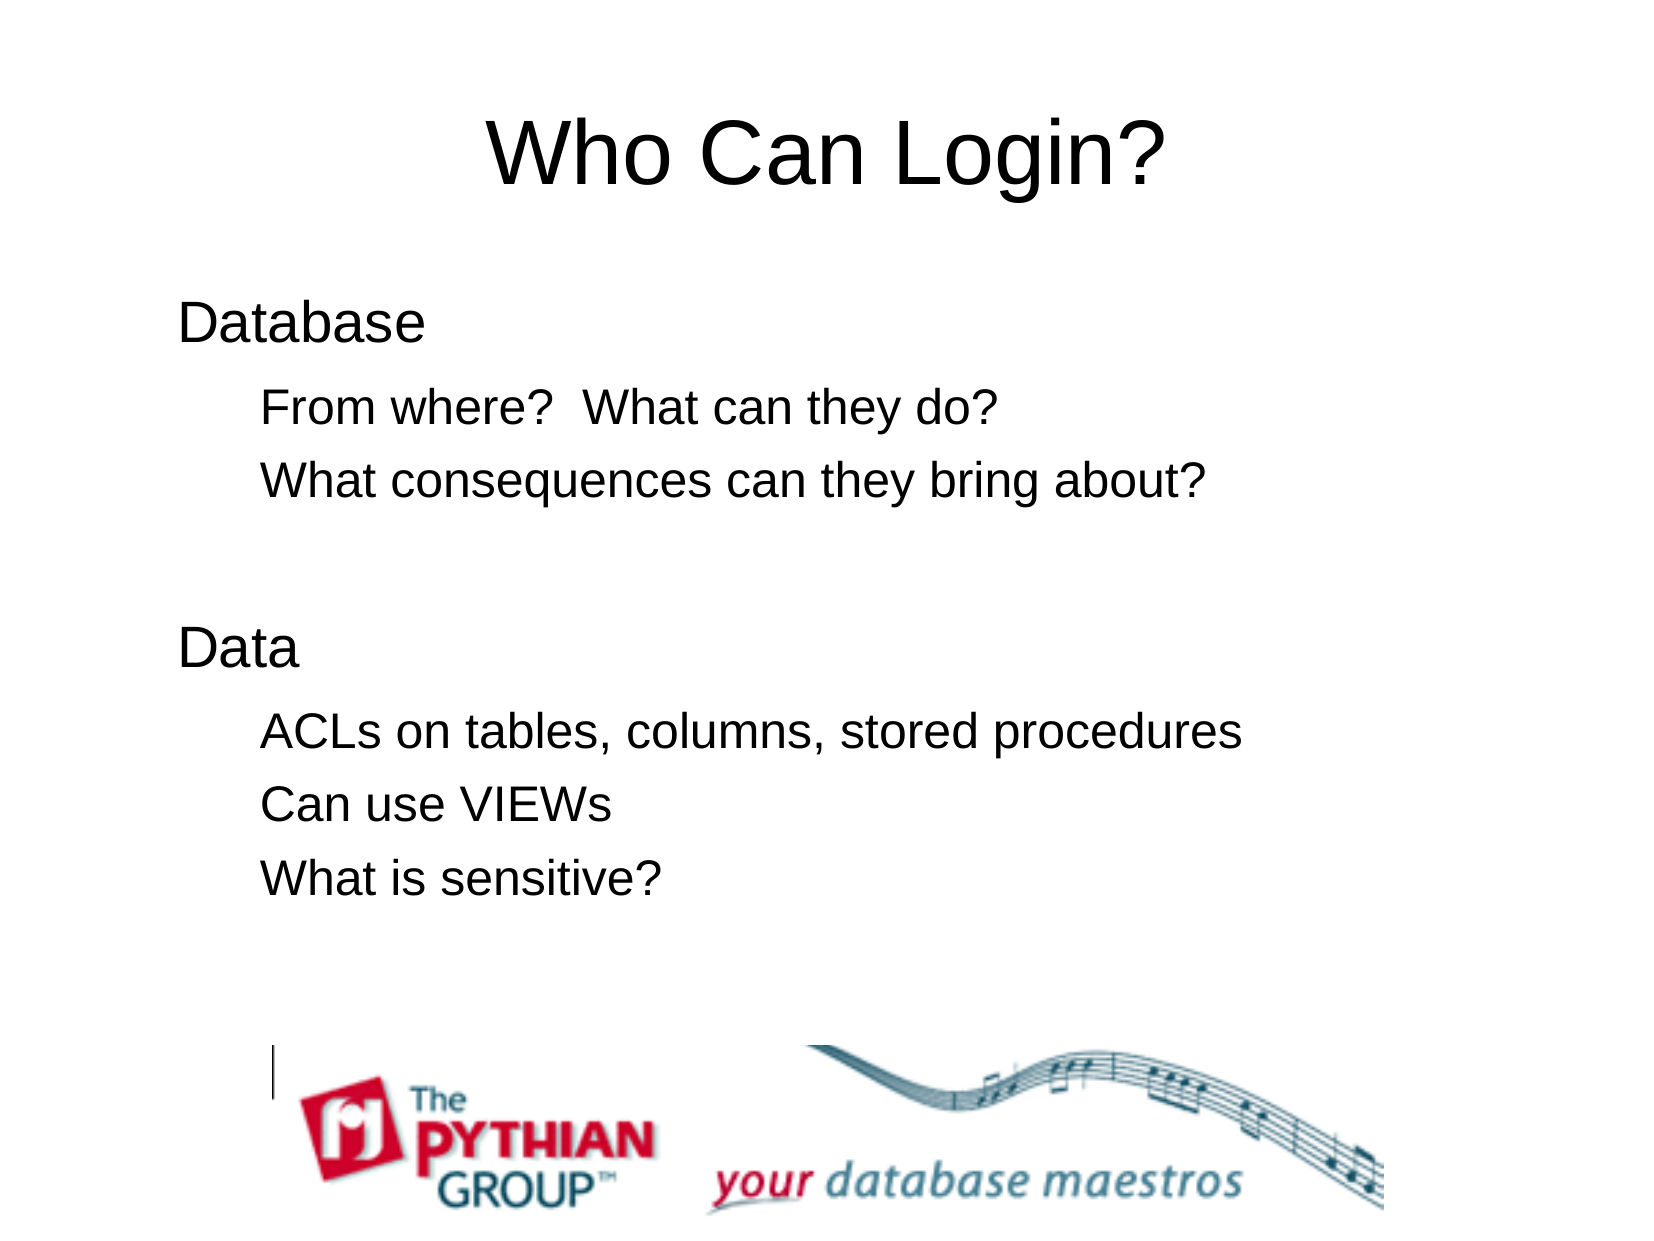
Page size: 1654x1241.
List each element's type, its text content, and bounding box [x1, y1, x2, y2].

picture [272, 1094, 1384, 1241]
title Who Can Login? [82, 49, 1571, 257]
list Database From where? What can they do? What consequences can they bring about? Data ACLs on tables, columns, stored procedures Can use VIEWs What is sensitive? [82, 290, 1571, 1094]
